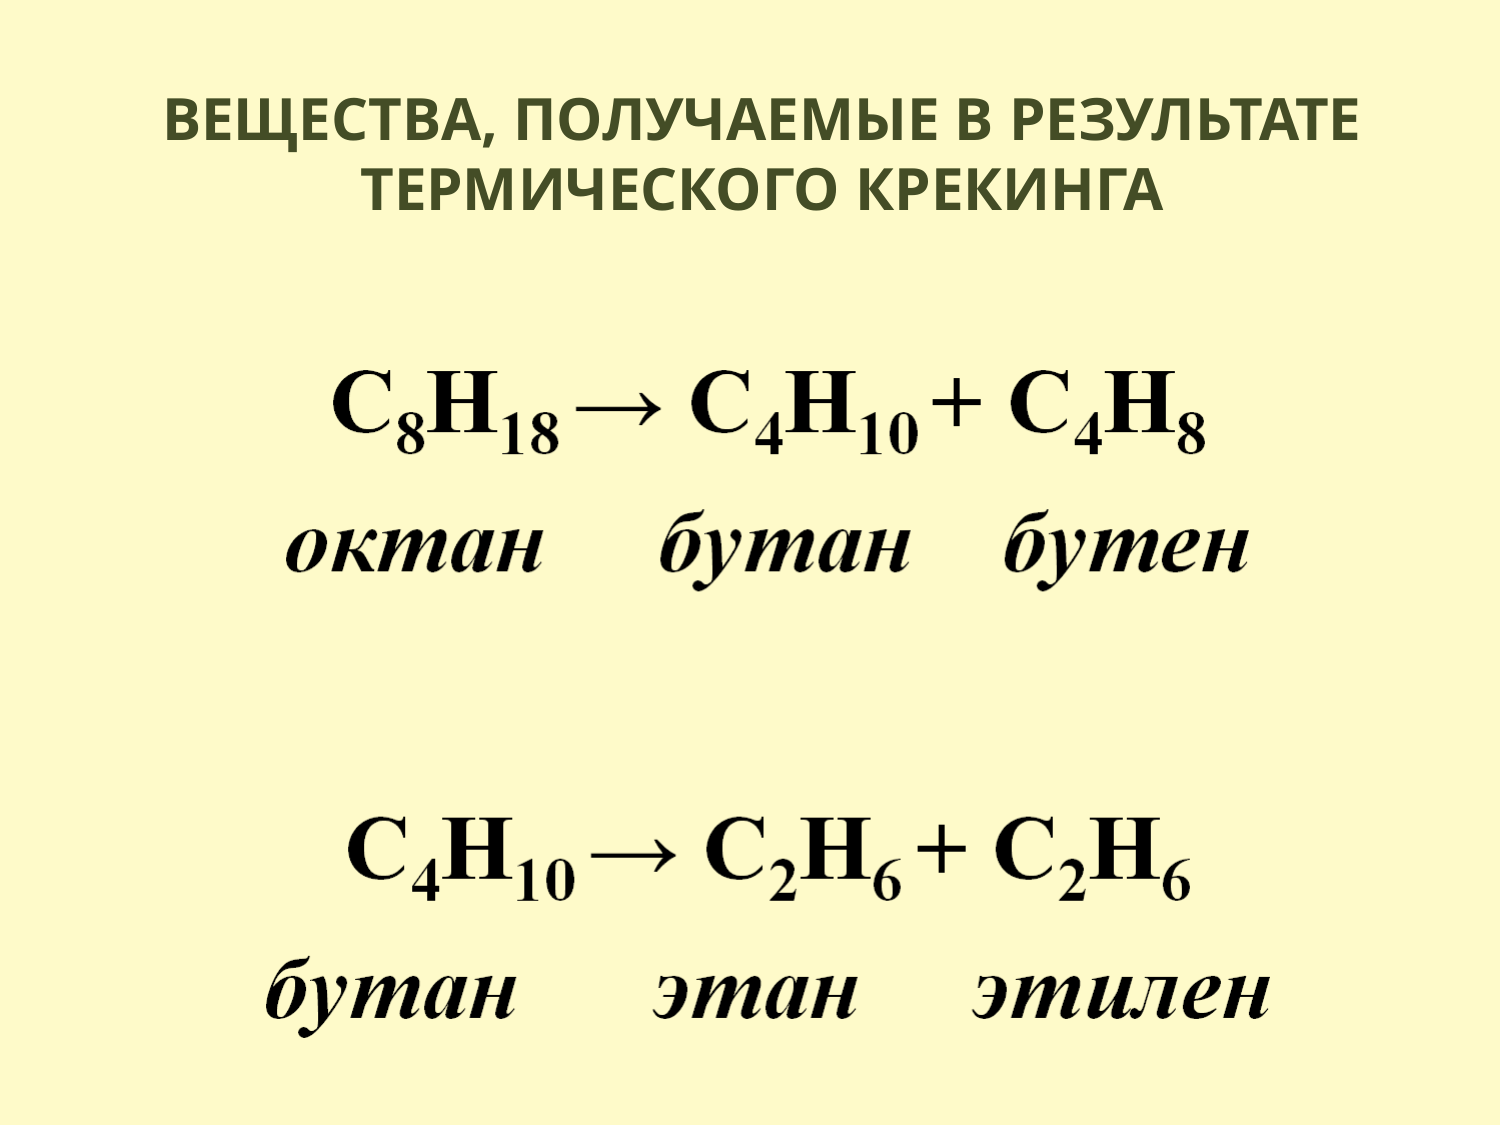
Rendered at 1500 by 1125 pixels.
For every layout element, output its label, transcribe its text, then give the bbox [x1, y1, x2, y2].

picture [180, 317, 1357, 1064]
title Вещества, получаемые в результате термического крекинга [49, 75, 1475, 214]
